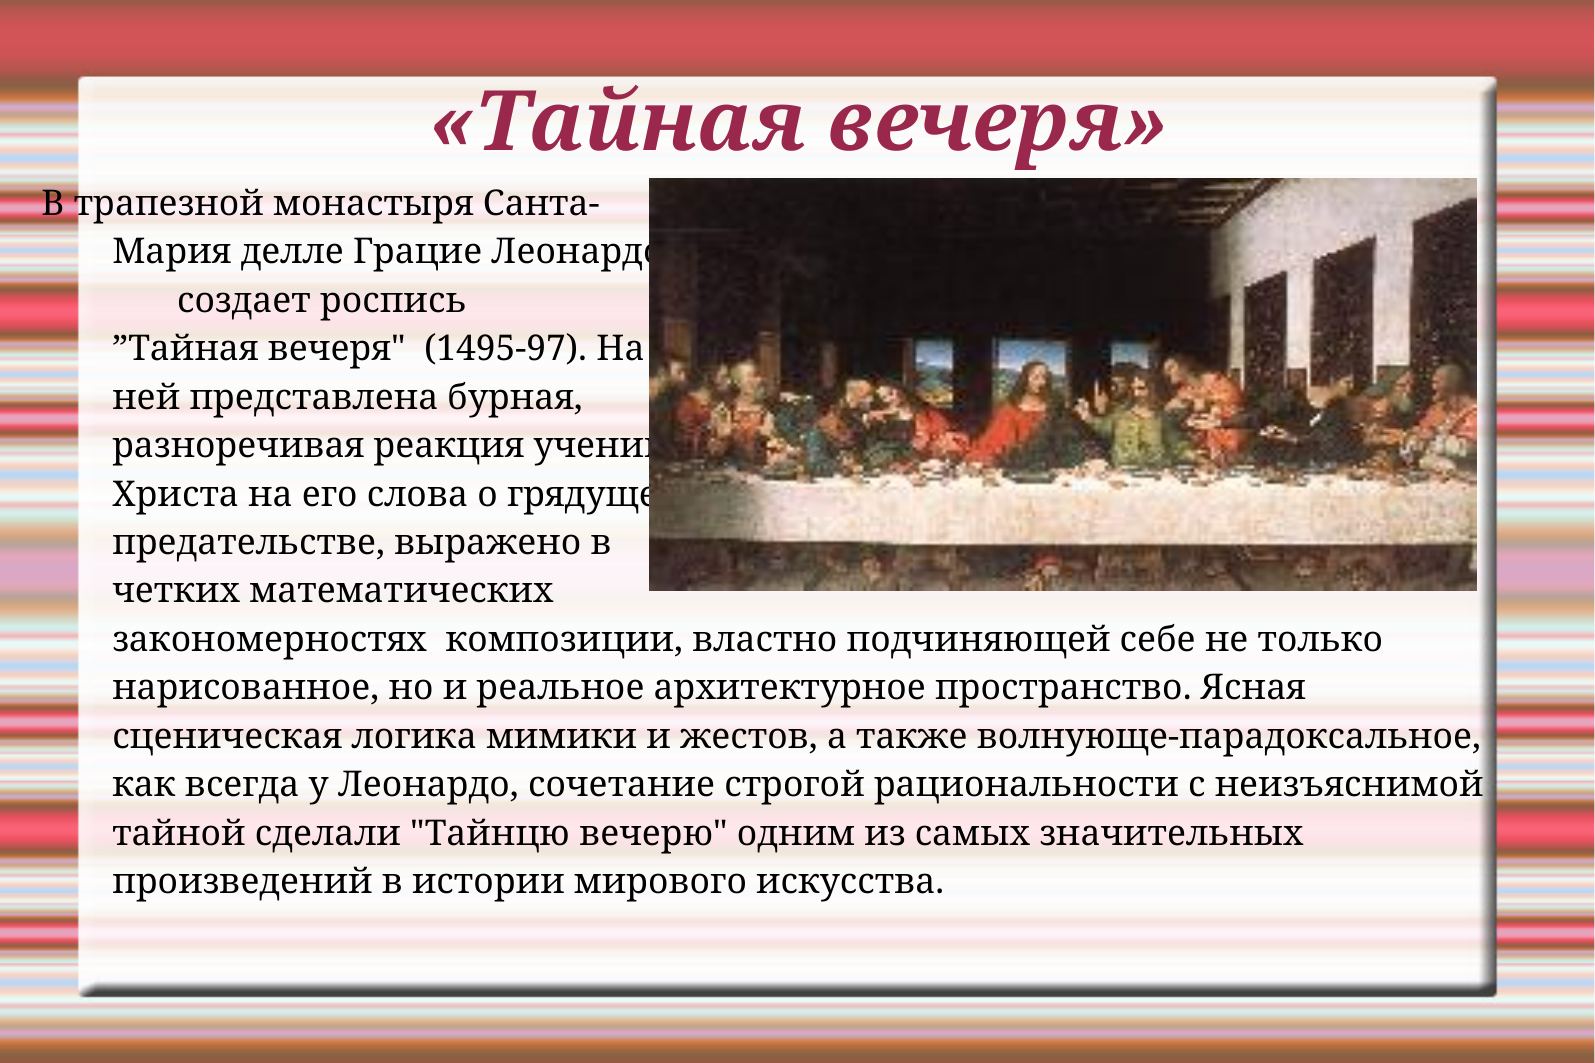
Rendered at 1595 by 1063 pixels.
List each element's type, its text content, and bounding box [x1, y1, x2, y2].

picture [0, 0, 1595, 1063]
list В трапезной монастыря Санта- Мария делле Грацие Леонардо создает роспись ”Тайная вечеря" (1495-97). На ней представлена бурная, разноречивая реакция учеников Христа на его слова о грядущем предательстве, выражено в четких математических закономерностях композиции, властно подчиняющей себе не только нарисованное, но и реальное архитектурное пространство. Ясная сценическая логика мимики и жестов, а также волнующе-парадоксальное, как всегда у Леонардо, сочетание строгой рациональности с неизъяснимой тайной сделали "Тайнцю вечерю" одним из самых значительных произведений в истории мирового искусства. [29, 177, 1506, 1048]
title «Тайная вечеря» [118, 29, 1480, 177]
